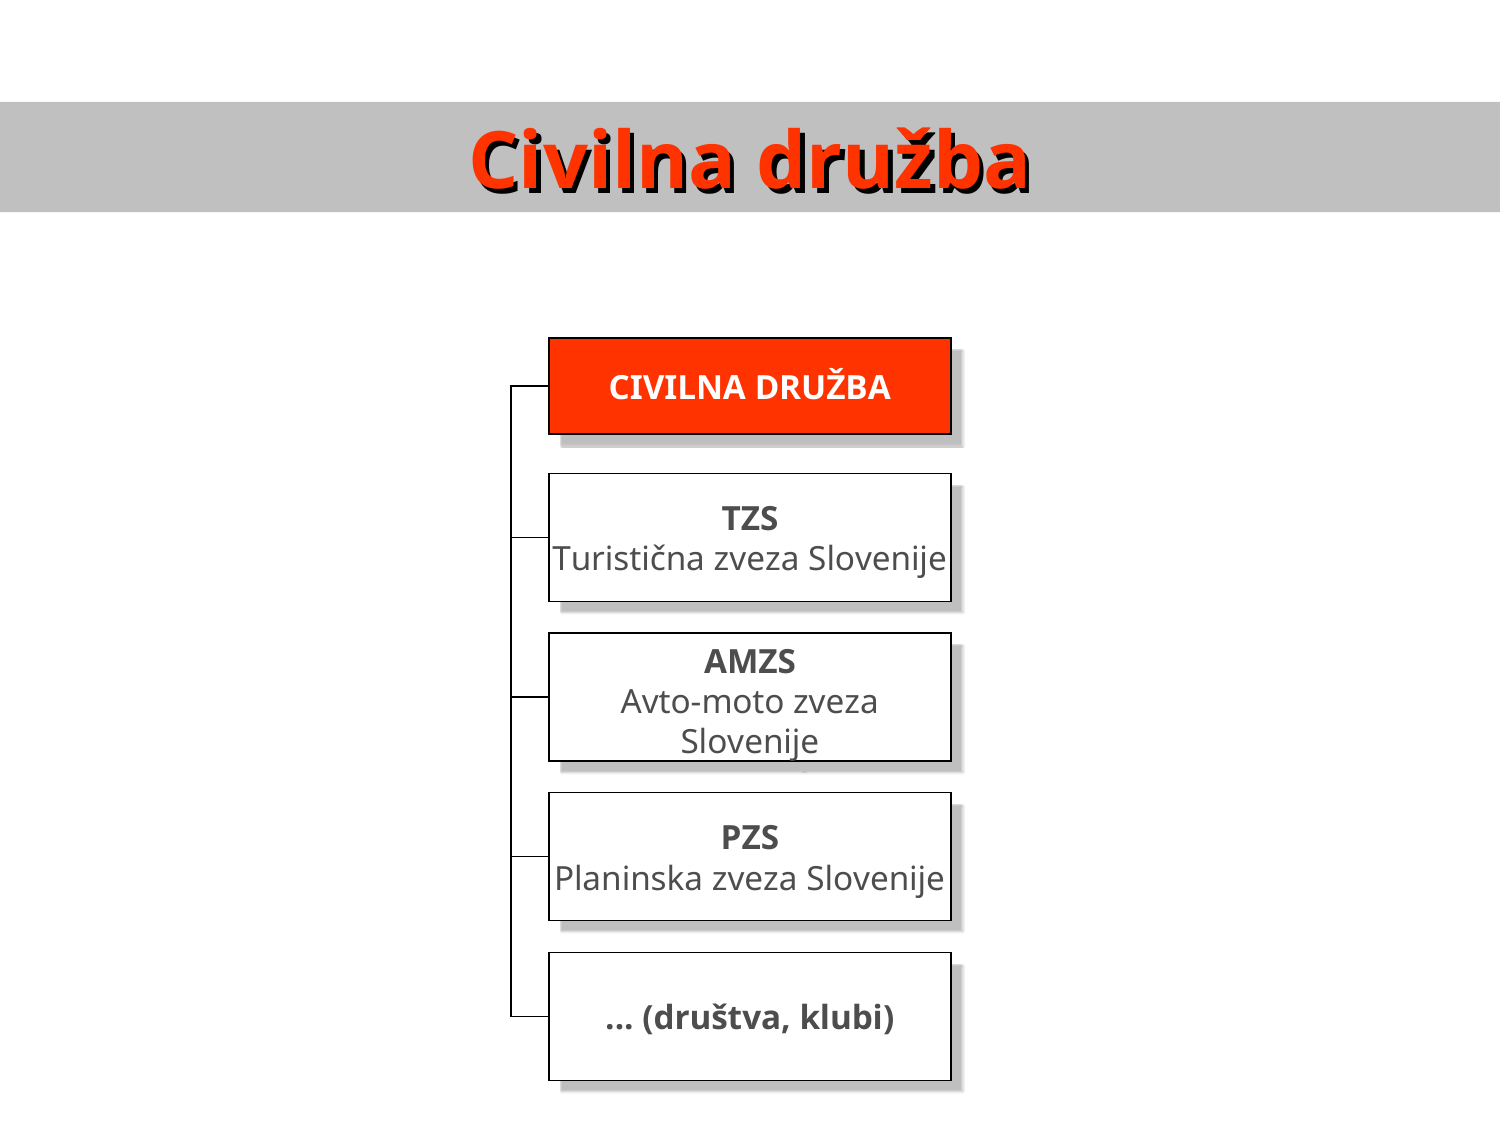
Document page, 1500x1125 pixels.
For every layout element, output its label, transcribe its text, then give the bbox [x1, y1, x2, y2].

text_box CIVILNA DRUŽBA [549, 337, 951, 434]
text_box Civilna družba [0, 101, 1500, 213]
text_box TZS Turistična zveza Slovenije [549, 473, 951, 602]
text_box AMZS Avto-moto zveza Slovenije [549, 633, 951, 761]
text_box PZS Planinska zveza Slovenije [549, 792, 951, 921]
text_box ... (društva, klubi)‏ [549, 952, 951, 1081]
